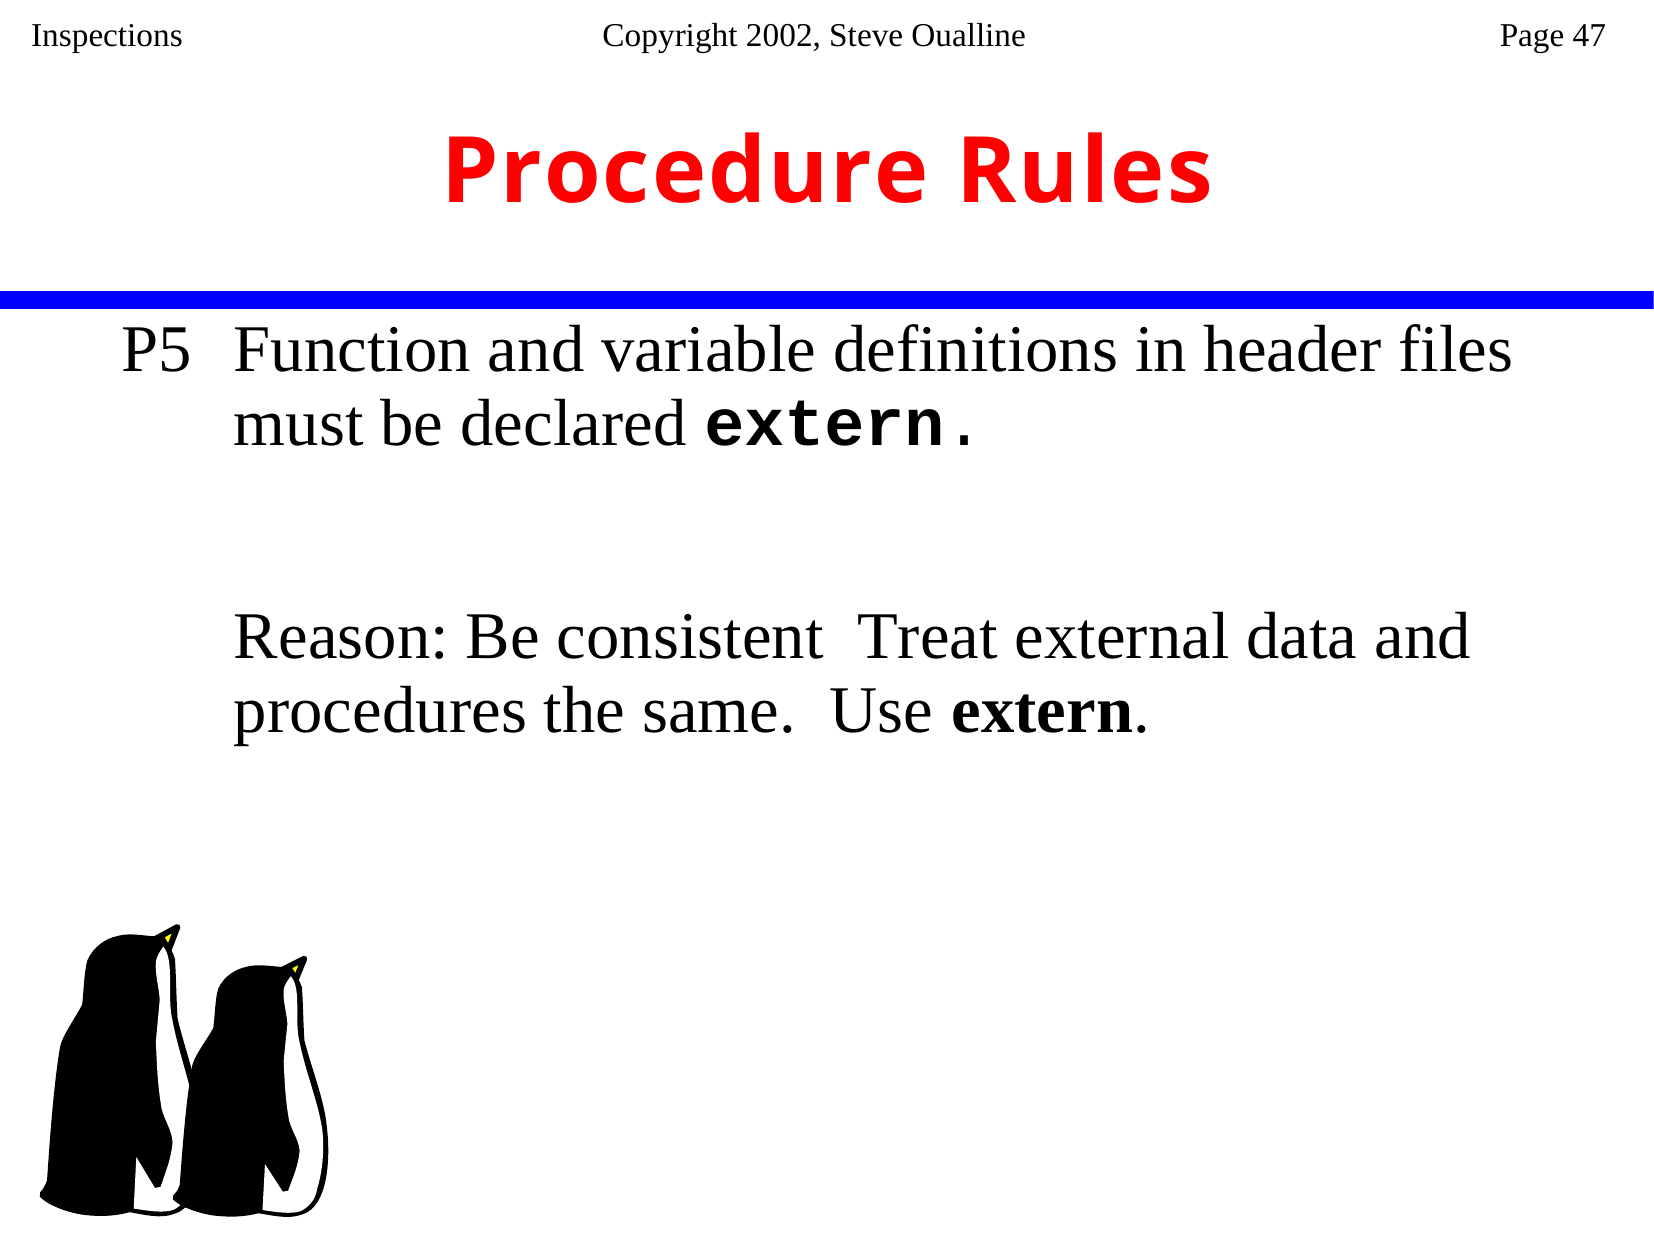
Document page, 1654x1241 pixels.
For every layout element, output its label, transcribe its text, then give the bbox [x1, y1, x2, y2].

title Procedure Rules [121, 66, 1534, 208]
list P5 Function and variable definitions in header files must be declared extern. Reason: Be consistent Treat external data and procedures the same. Use extern. [121, 208, 1534, 1128]
